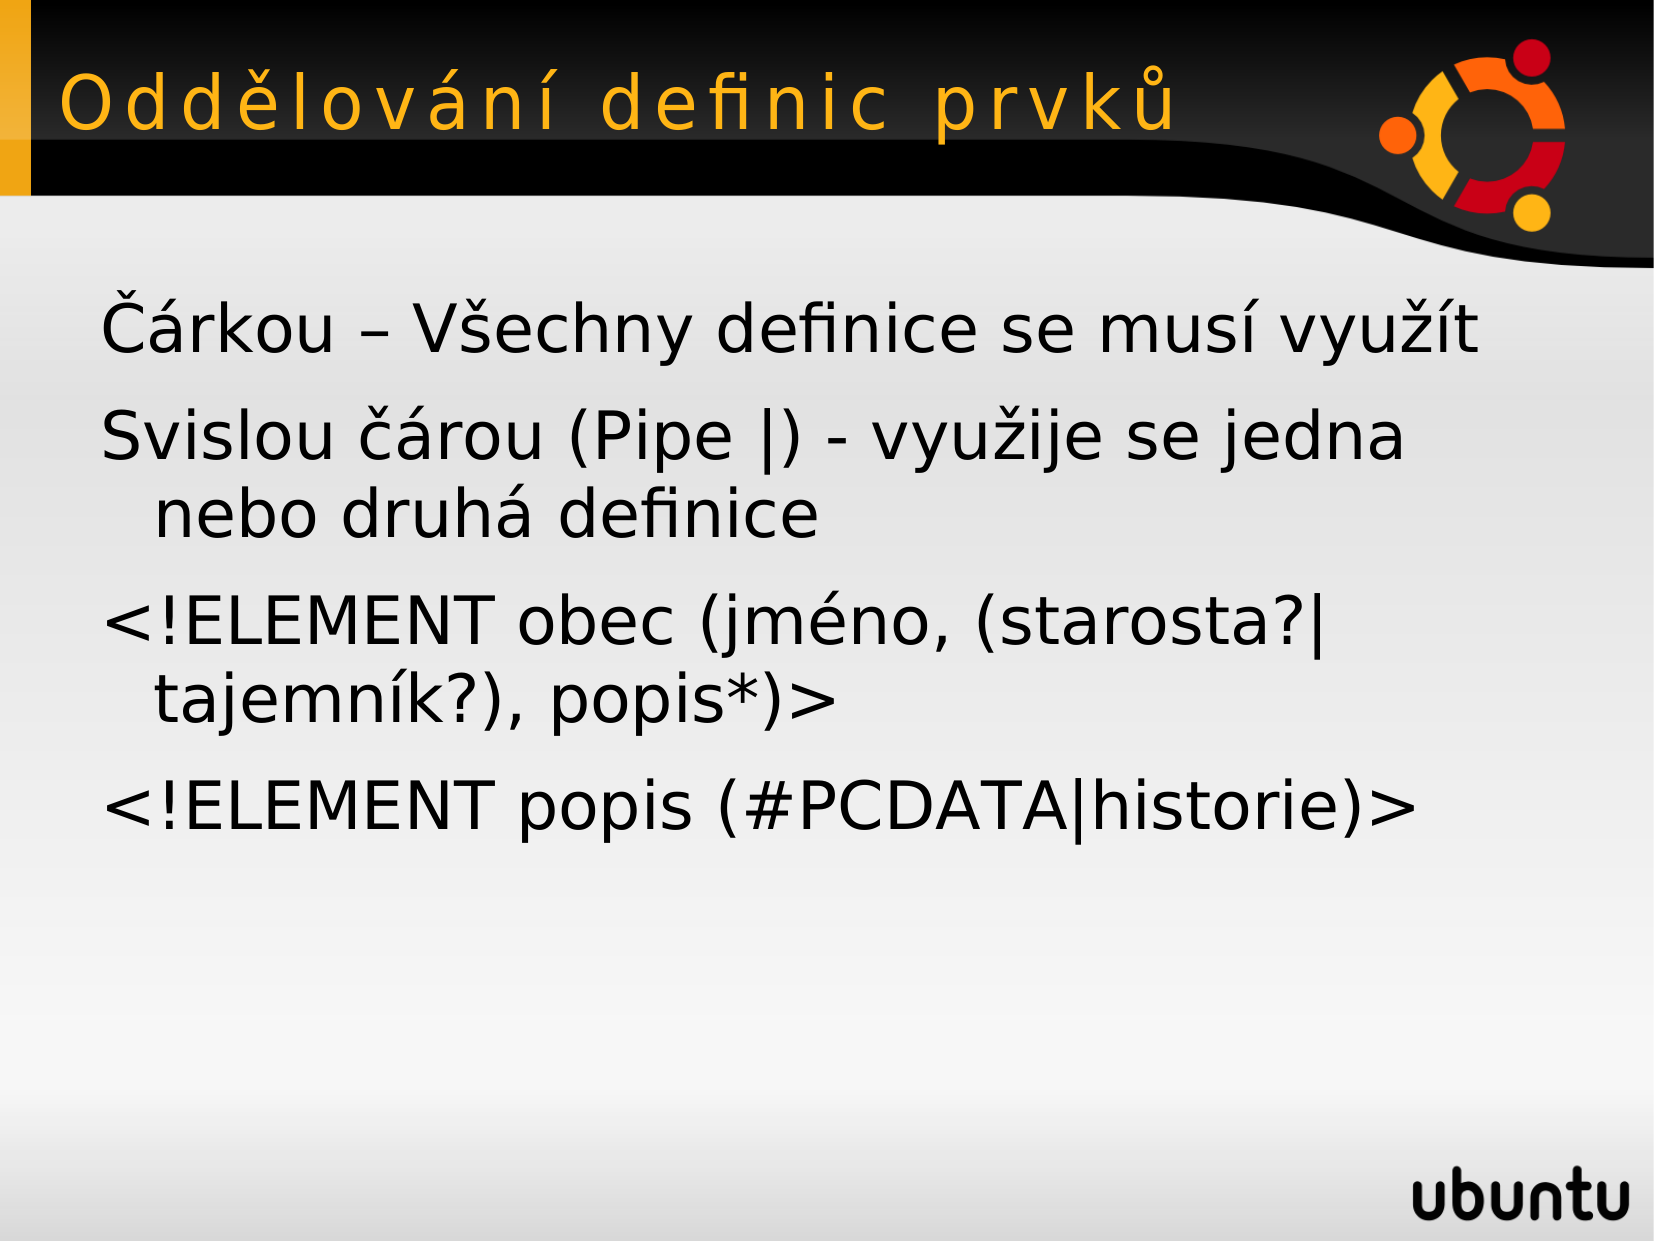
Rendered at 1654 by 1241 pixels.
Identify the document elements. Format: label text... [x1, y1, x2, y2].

list Čárkou – Všechny definice se musí využít Svislou čárou (Pipe |) - využije se jedna nebo druhá definice <!ELEMENT obec (jméno, (starosta?|tajemník?), popis*)> <!ELEMENT popis (#PCDATA|historie)> [82, 290, 1571, 1109]
picture [0, 0, 1654, 1241]
title Oddělování definic prvků [59, 29, 1270, 178]
